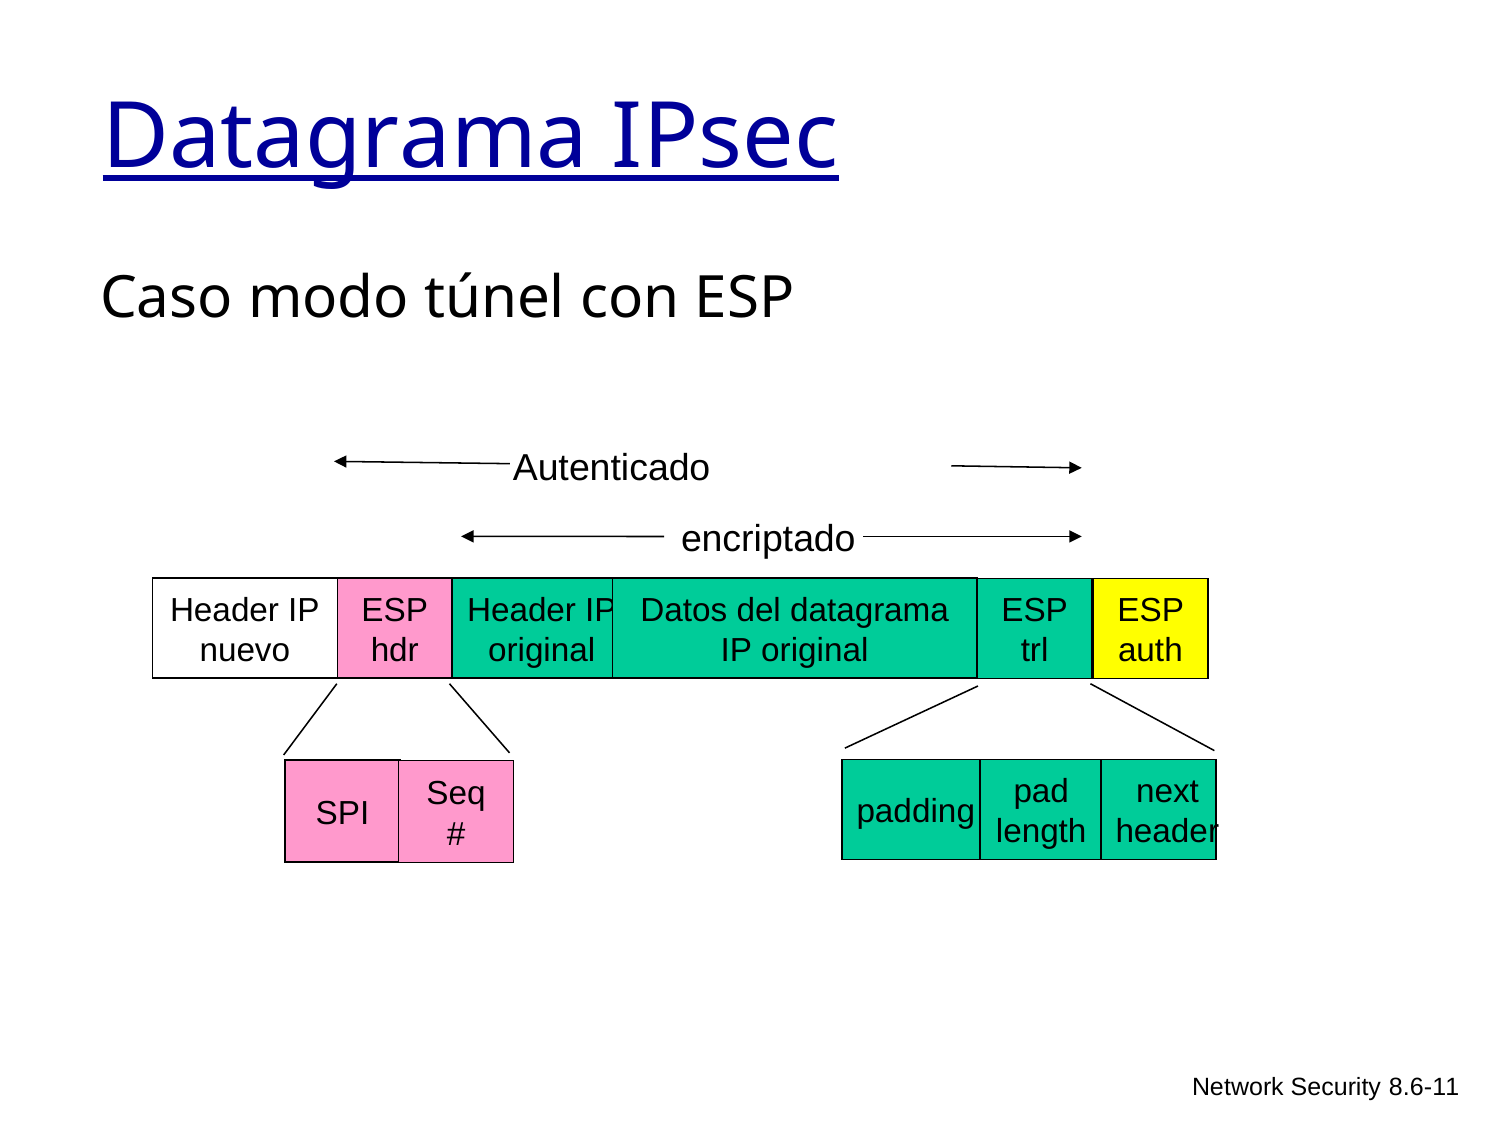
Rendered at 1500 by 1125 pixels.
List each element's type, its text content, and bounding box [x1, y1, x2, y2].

text_box Network Security [762, 1062, 1397, 1114]
text_box Seq # [398, 760, 514, 863]
text_box ESP auth [1093, 578, 1208, 679]
text_box SPI [285, 760, 398, 863]
list Caso modo túnel con ESP [85, 251, 1361, 1014]
text_box Datos del datagrama IP original [612, 577, 978, 678]
text_box ESP trl [977, 578, 1093, 679]
text_box ESP hdr [337, 577, 452, 678]
text_box Header IP nuevo [152, 577, 337, 678]
text_box pad length [980, 759, 1100, 860]
title Datagrama IPsec [87, 37, 1363, 225]
text_box Header IP original [452, 577, 612, 678]
text_box padding [841, 759, 980, 860]
text_box next header [1100, 759, 1217, 860]
text_box encriptado [666, 505, 871, 567]
text_box Autenticado [498, 435, 726, 497]
